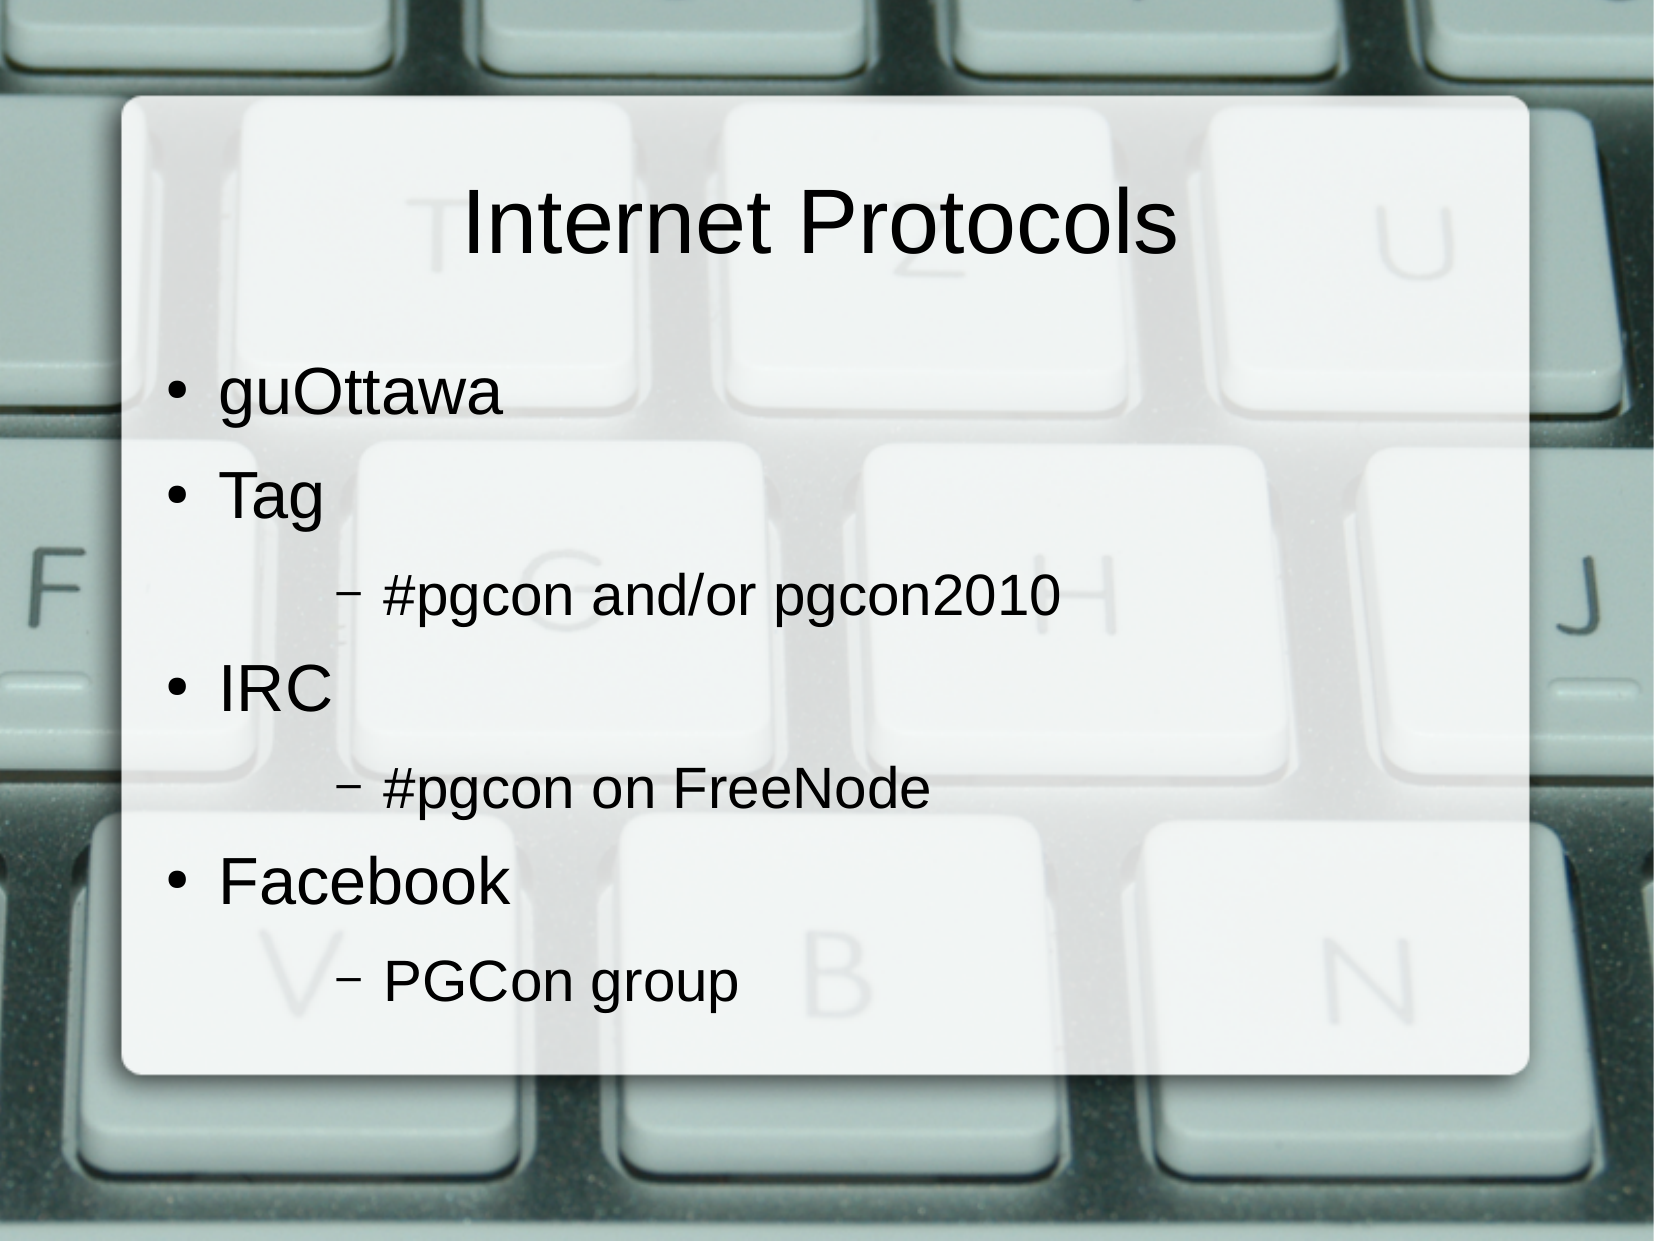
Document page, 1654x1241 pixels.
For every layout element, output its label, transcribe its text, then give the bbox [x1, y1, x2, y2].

picture [0, 0, 1654, 1241]
list guOttawa Tag #pgcon and/or pgcon2010 IRC #pgcon on FreeNode Facebook PGCon group [147, 354, 1506, 1049]
title Internet Protocols [135, 117, 1506, 325]
